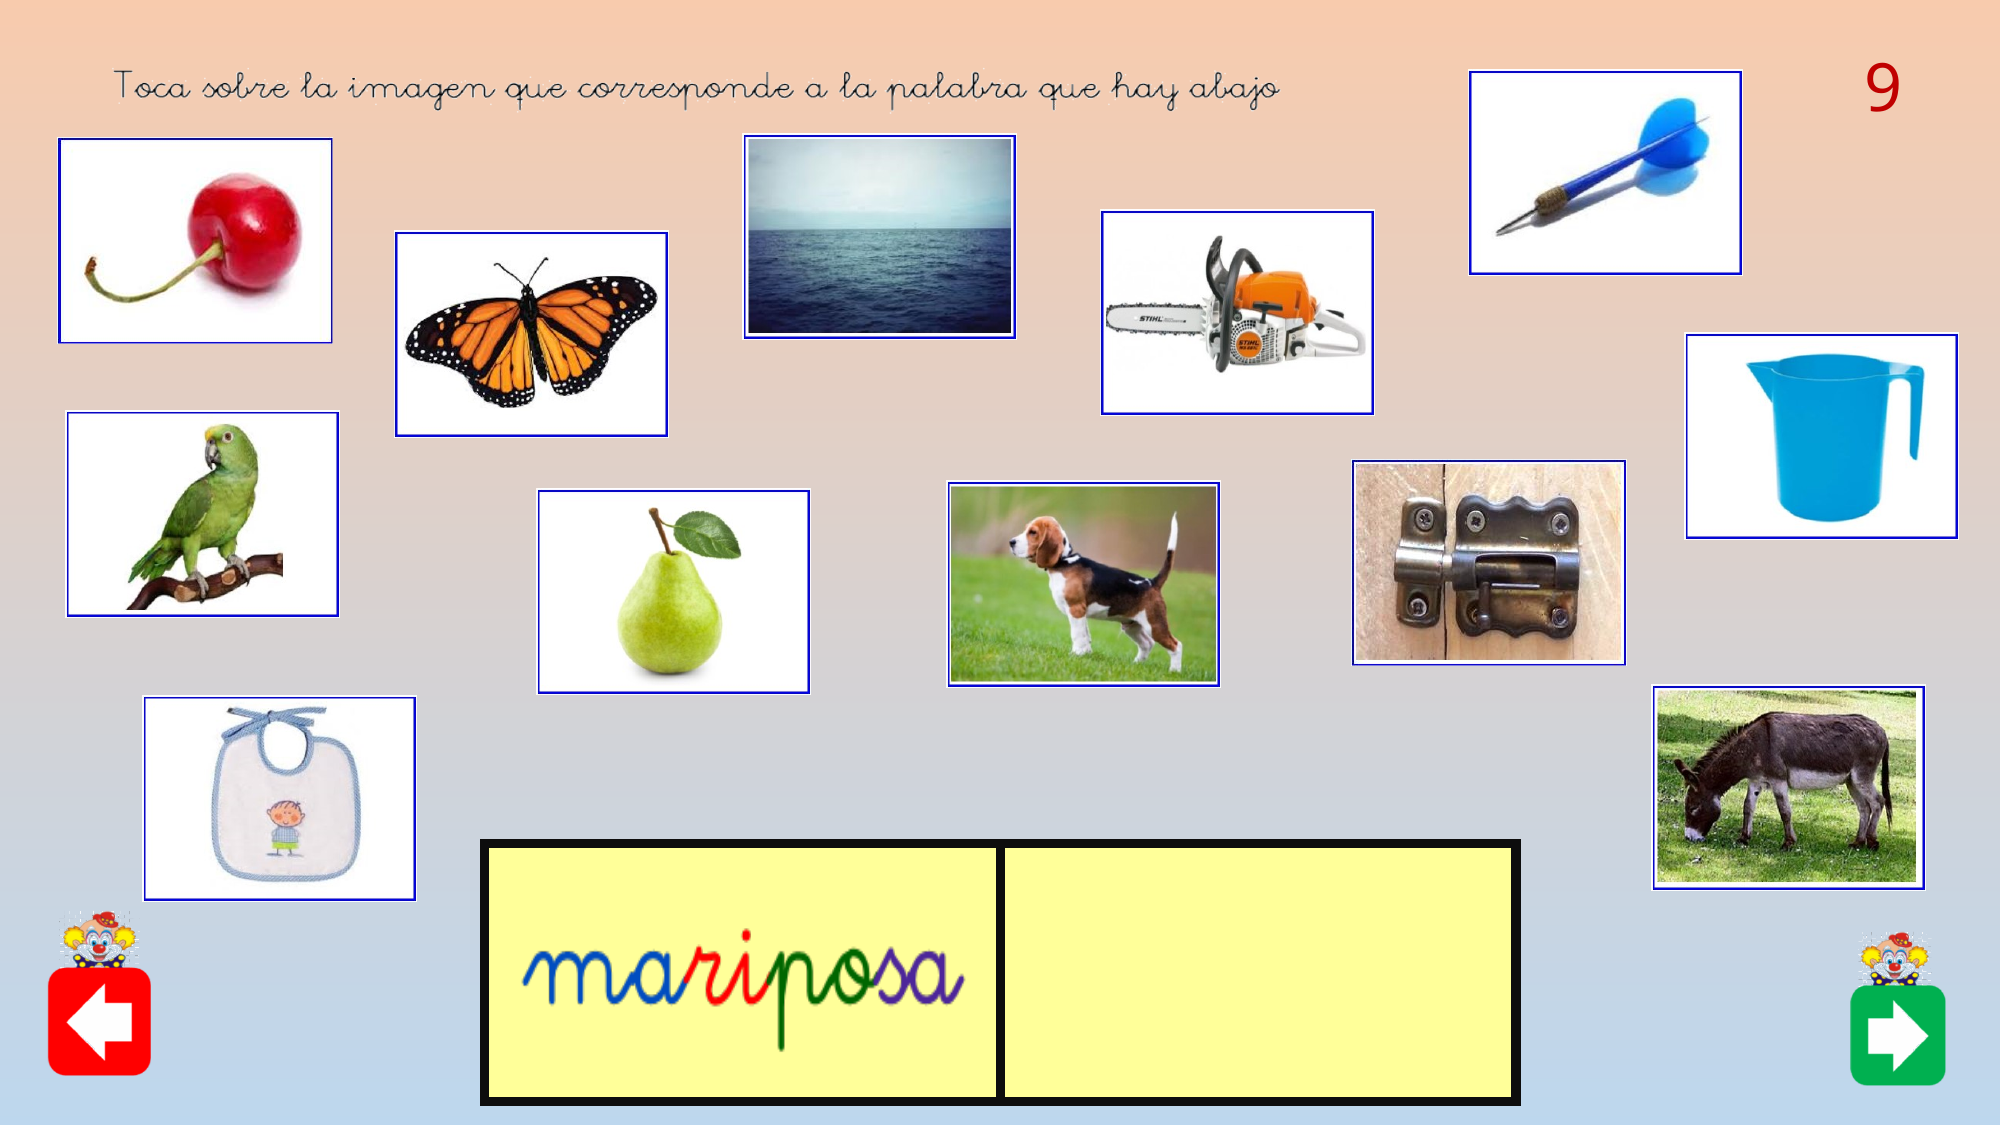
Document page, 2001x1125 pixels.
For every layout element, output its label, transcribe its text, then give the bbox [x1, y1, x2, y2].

picture [1684, 332, 1959, 540]
picture [394, 230, 669, 438]
picture [47, 910, 151, 1076]
picture [536, 488, 811, 696]
picture [142, 695, 417, 902]
picture [1100, 209, 1375, 416]
picture [1651, 684, 1926, 891]
picture [742, 133, 1017, 340]
picture [1850, 931, 1946, 1086]
text_box [484, 843, 1516, 1102]
picture [106, 57, 1743, 276]
picture [57, 137, 333, 344]
picture [1351, 459, 1627, 666]
picture [946, 480, 1221, 688]
picture [65, 410, 340, 618]
text_box 9 [1820, 37, 1946, 133]
picture [503, 868, 983, 1068]
